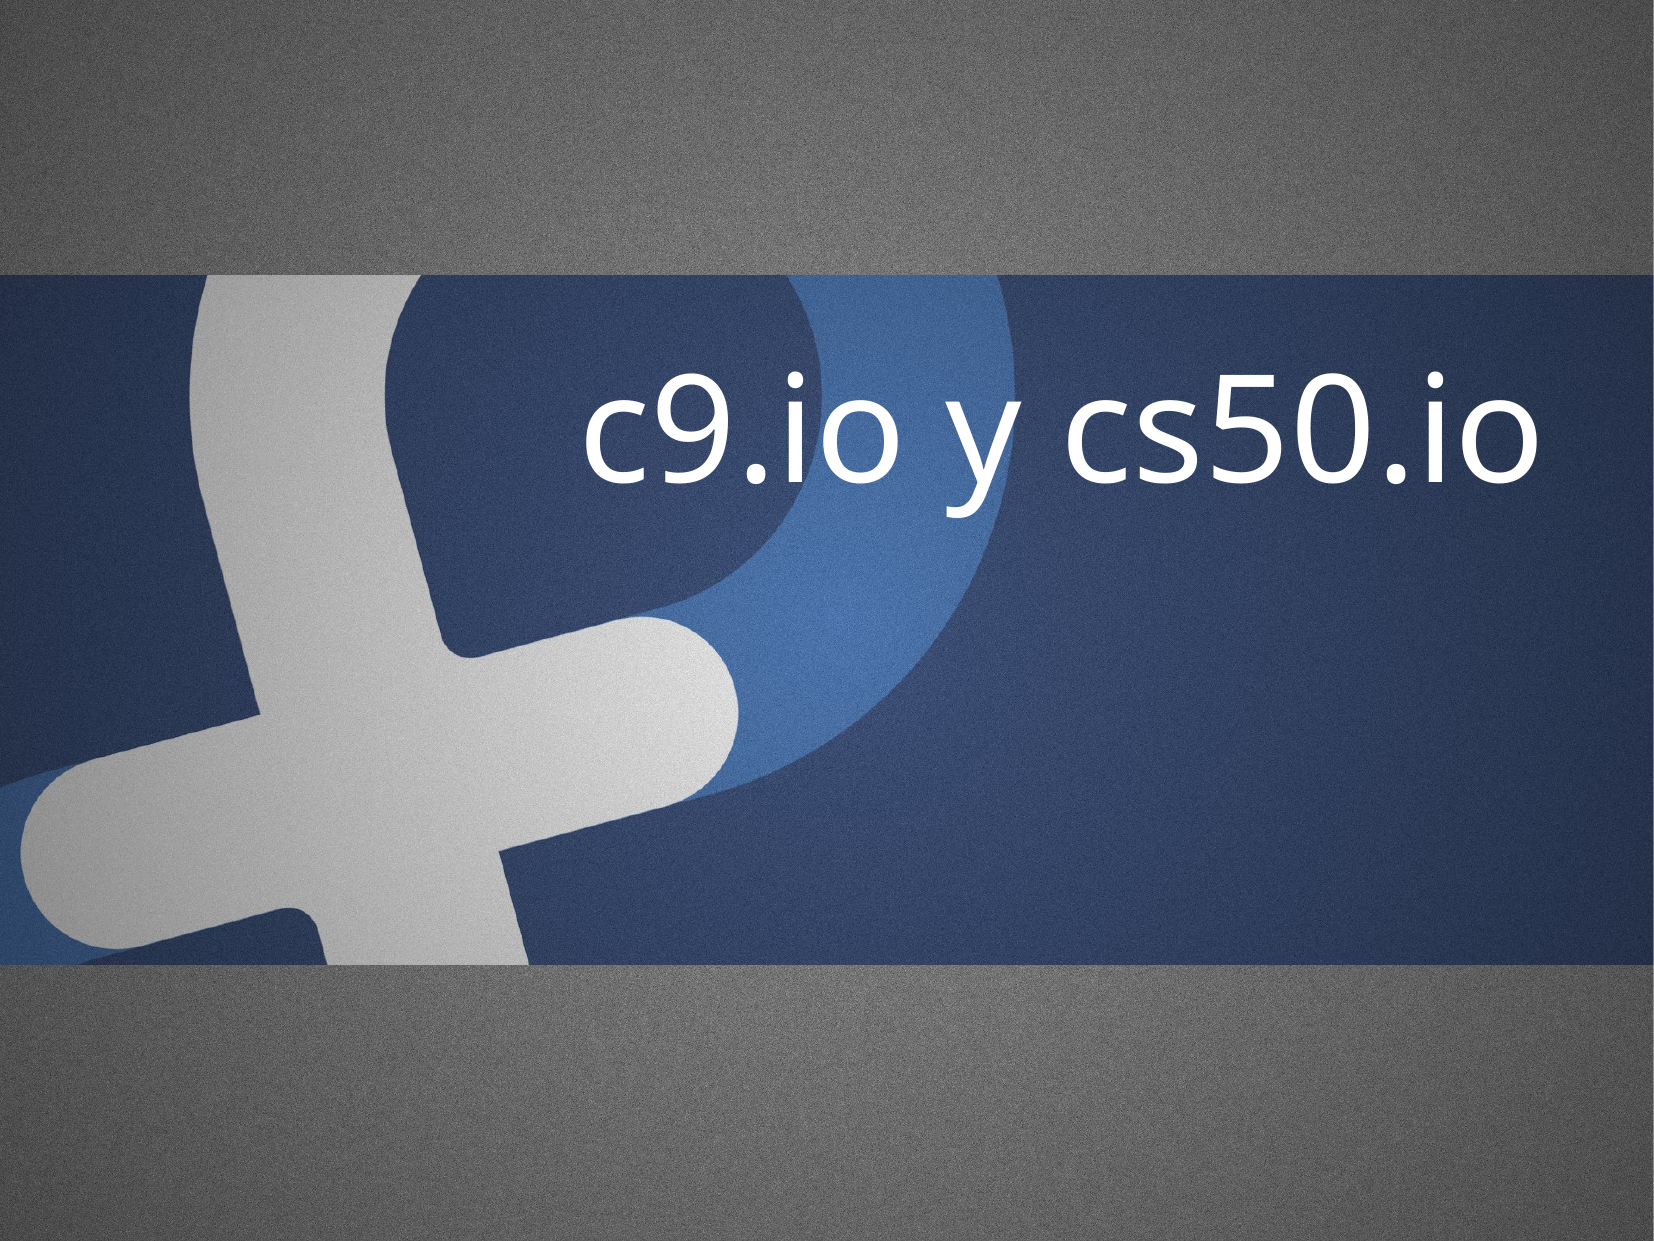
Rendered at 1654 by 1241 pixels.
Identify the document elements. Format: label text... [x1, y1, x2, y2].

picture [0, 0, 1654, 1241]
text_box c9.io y cs50.io [446, 315, 1561, 654]
